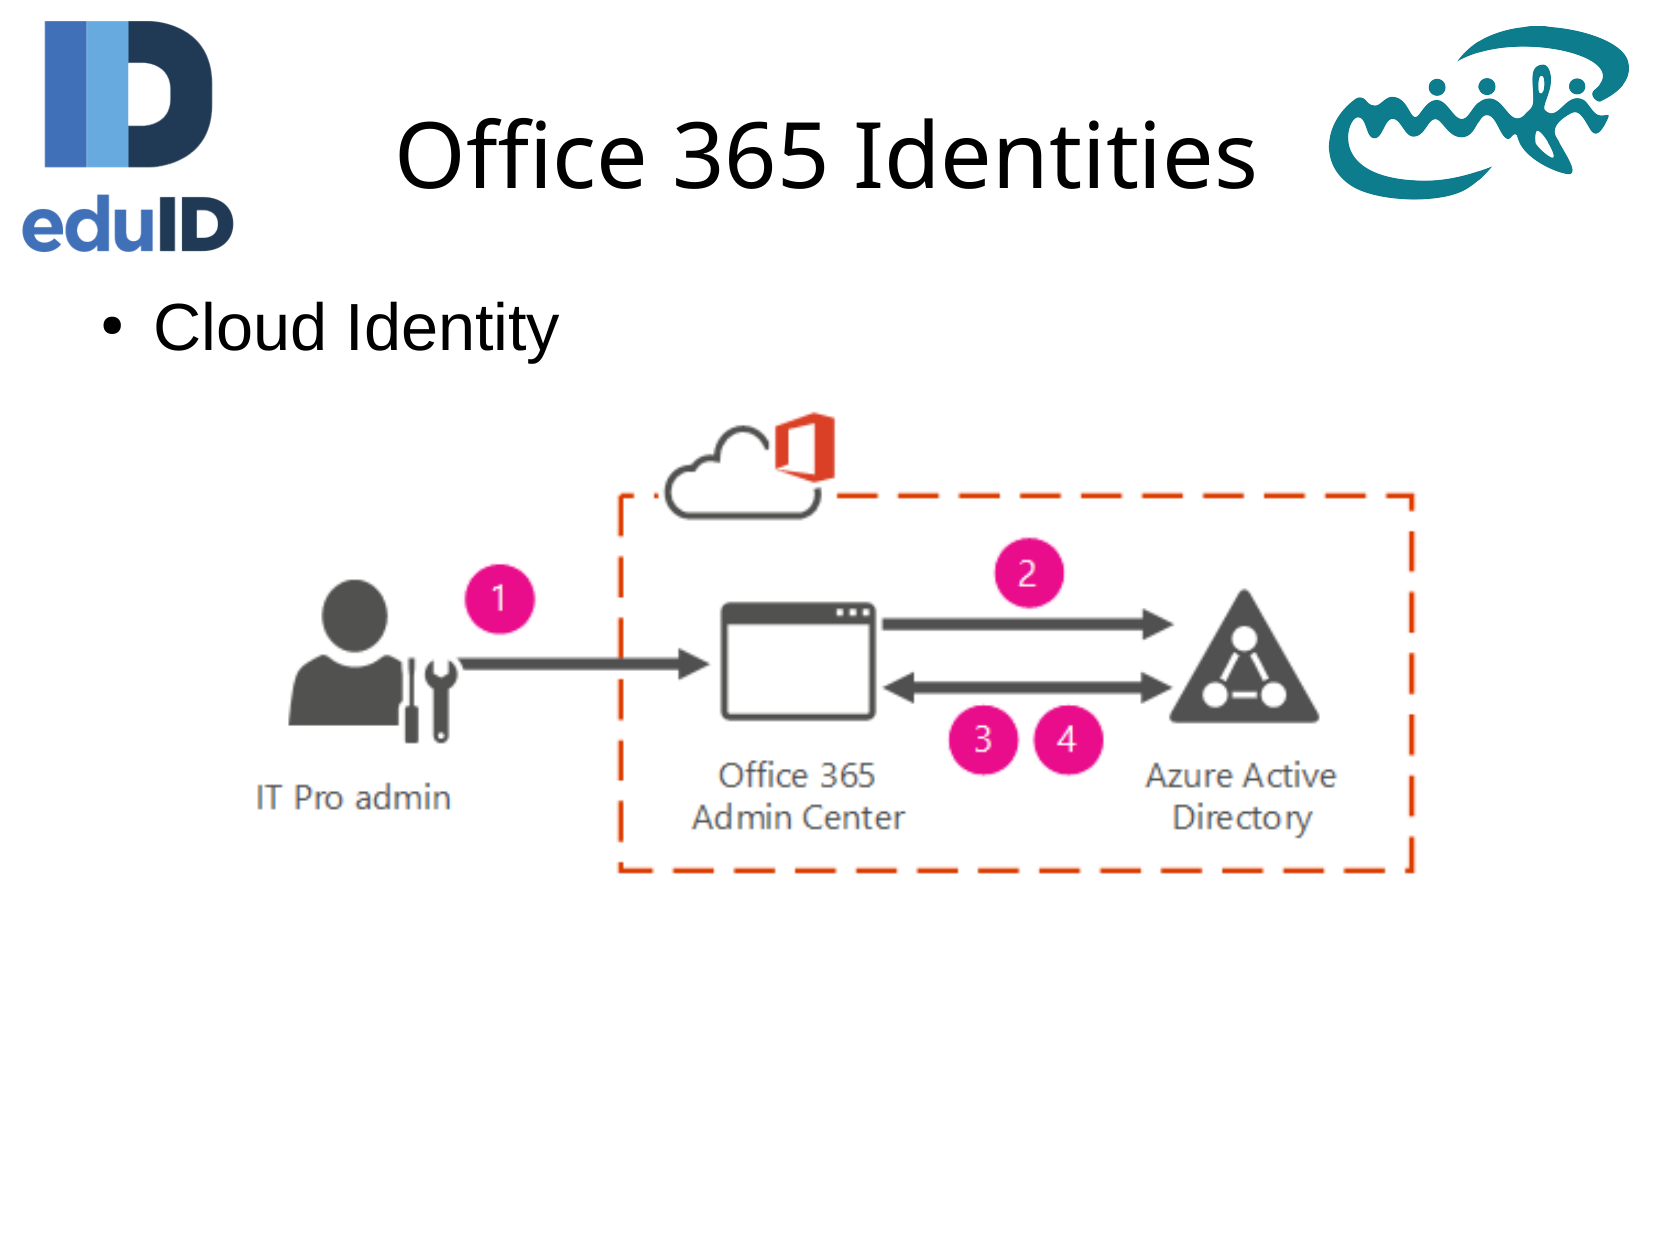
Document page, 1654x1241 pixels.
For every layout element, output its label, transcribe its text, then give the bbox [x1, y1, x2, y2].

picture [3, 0, 254, 272]
title Office 365 Identities [82, 49, 1571, 257]
picture [232, 404, 1421, 876]
picture [1328, 26, 1629, 200]
list Cloud Identity [82, 290, 1571, 1010]
